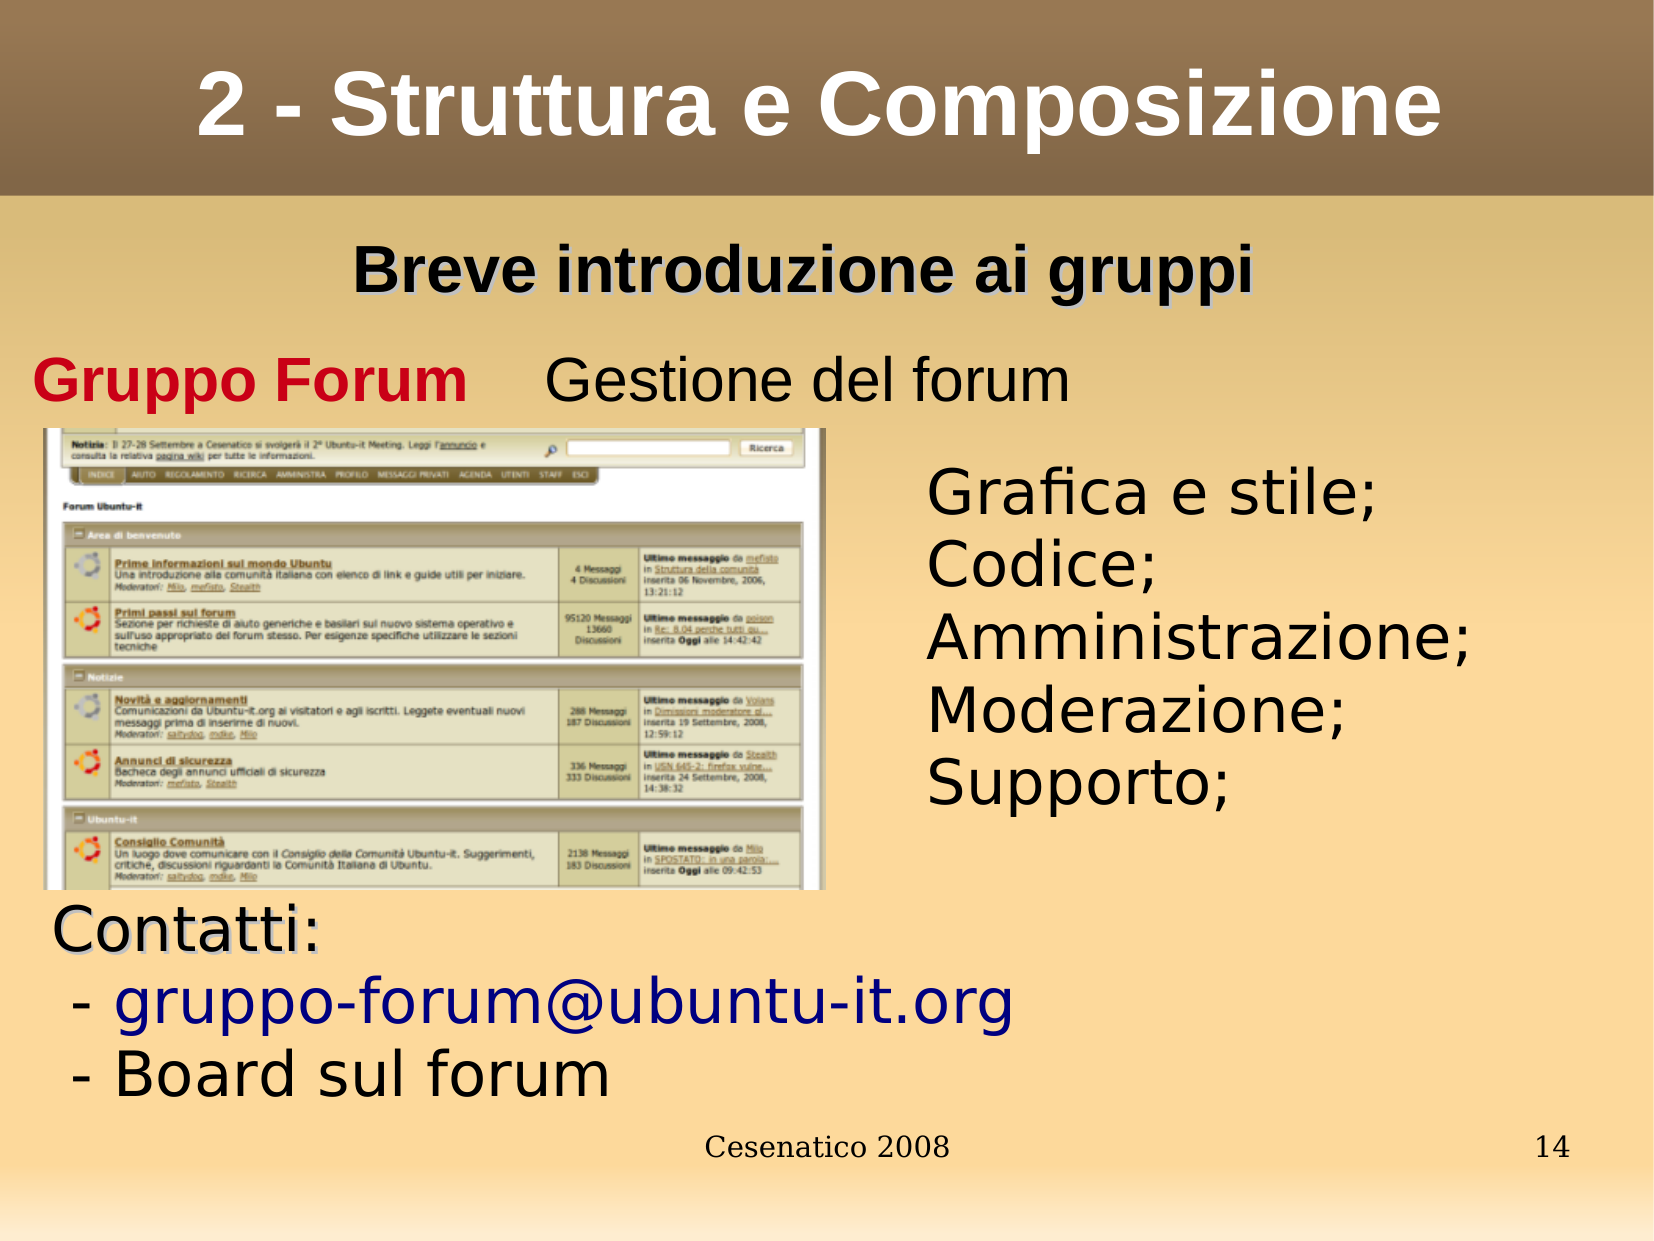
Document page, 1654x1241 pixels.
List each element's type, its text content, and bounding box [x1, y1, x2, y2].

text_box Grafica e stile; Codice; Amministrazione; Moderazione; Supporto; [892, 448, 1503, 828]
text_box Gestione del forum [530, 337, 1088, 423]
text_box Contatti: - gruppo-forum@ubuntu-it.org - Board sul forum [36, 885, 1033, 1163]
text_box Breve introduzione ai gruppi [337, 225, 1273, 315]
picture [0, 0, 1654, 1241]
text_box Gruppo Forum [0, 337, 503, 423]
title 2 - Struttura e Composizione [76, 7, 1565, 200]
